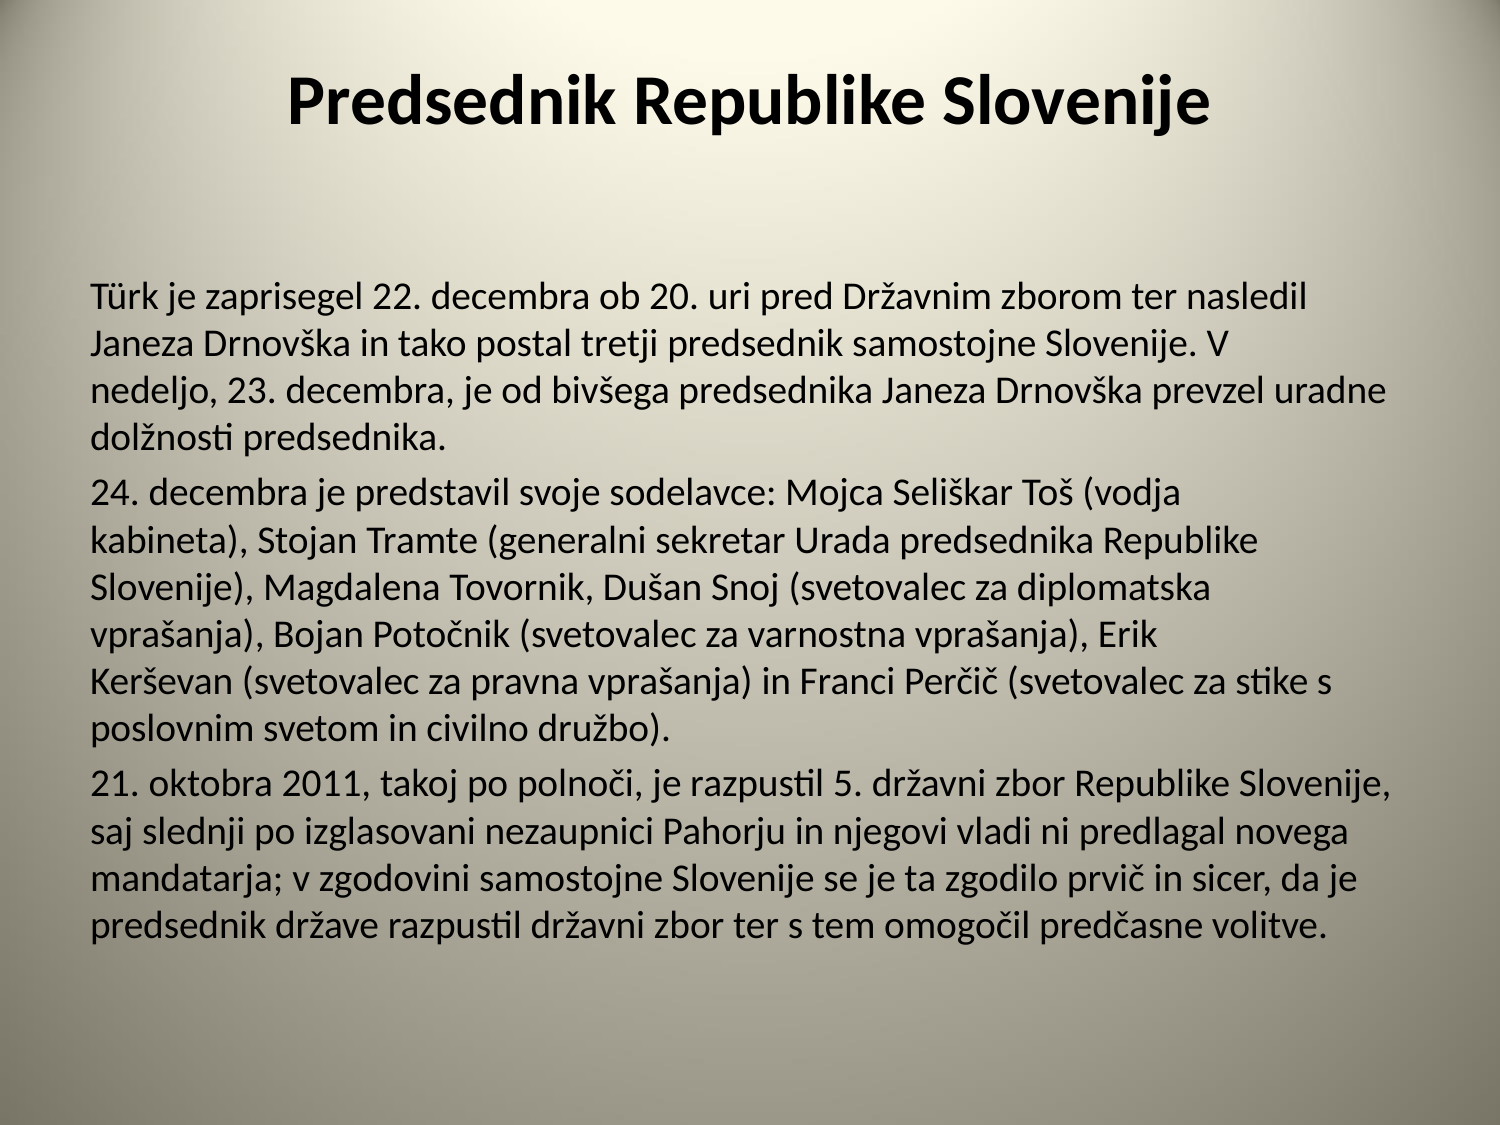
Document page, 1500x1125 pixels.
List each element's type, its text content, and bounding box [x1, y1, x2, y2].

list Türk je zaprisegel 22. decembra ob 20. uri pred Državnim zborom ter nasledil Janeza Drnovška in tako postal tretji predsednik samostojne Slovenije. V nedeljo, 23. decembra, je od bivšega predsednika Janeza Drnovška prevzel uradne dolžnosti predsednika. 24. decembra je predstavil svoje sodelavce: Mojca Seliškar Toš (vodja kabineta), Stojan Tramte (generalni sekretar Urada predsednika Republike Slovenije), Magdalena Tovornik, Dušan Snoj (svetovalec za diplomatska vprašanja), Bojan Potočnik (svetovalec za varnostna vprašanja), Erik Kerševan (svetovalec za pravna vprašanja) in Franci Perčič (svetovalec za stike s poslovnim svetom in civilno družbo). 21. oktobra 2011, takoj po polnoči, je razpustil 5. državni zbor Republike Slovenije, saj slednji po izglasovani nezaupnici Pahorju in njegovi vladi ni predlagal novega mandatarja; v zgodovini samostojne Slovenije se je ta zgodilo prvič in sicer, da je predsednik države razpustil državni zbor ter s tem omogočil predčasne volitve. [75, 262, 1425, 1005]
title Predsednik Republike Slovenije [75, 45, 1425, 233]
picture [0, 0, 1500, 1125]
